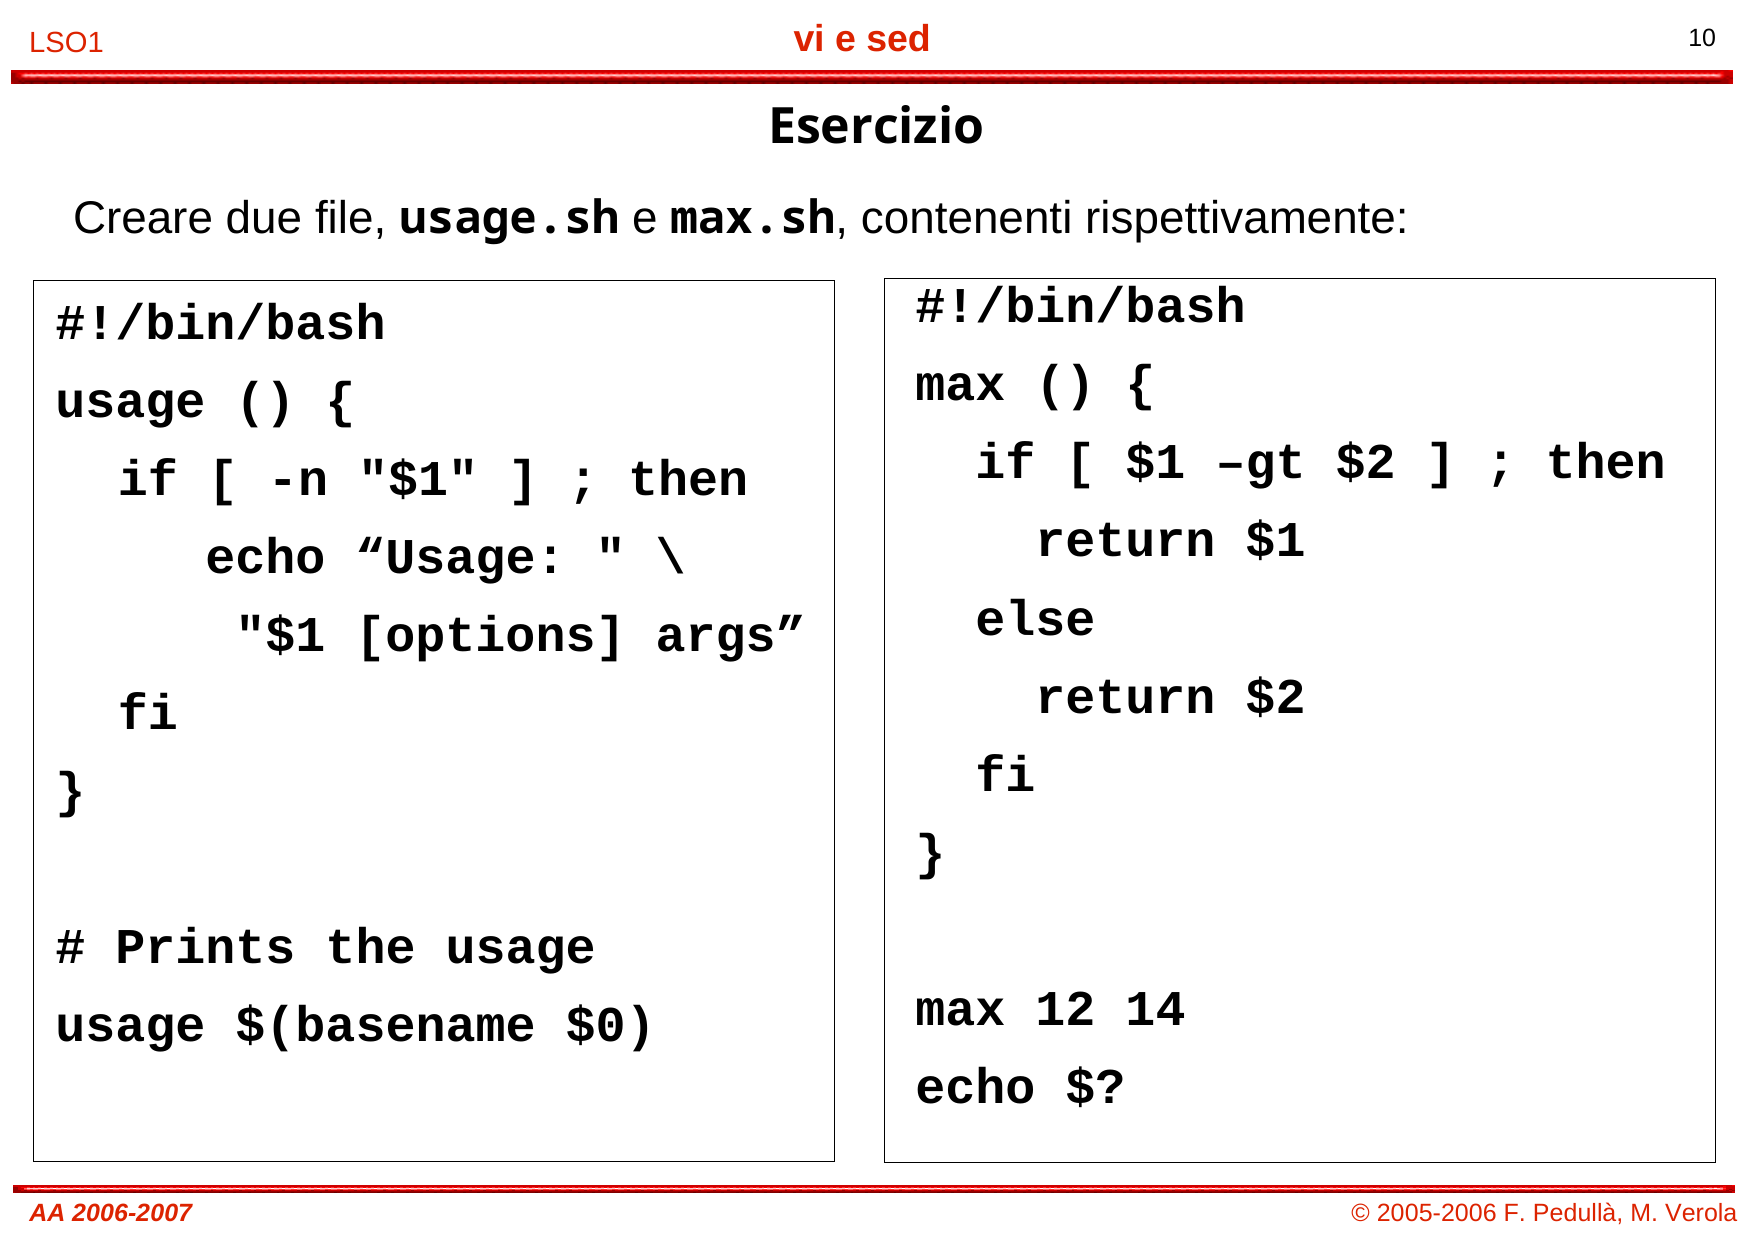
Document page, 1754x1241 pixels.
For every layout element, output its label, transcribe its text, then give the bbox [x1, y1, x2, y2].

list #!/bin/bash max () { if [ $1 –gt $2 ] ; then return $1 else return $2 fi } max 12 14 echo $? [915, 1163, 1689, 1208]
list #!/bin/bash max () { if [ $1 –gt $2 ] ; then return $1 else return $2 fi } max 12 14 echo $? [915, 292, 1689, 1162]
picture [1689, 1185, 1735, 1193]
title Esercizio [363, 78, 1390, 174]
picture [13, 1185, 915, 1193]
picture [11, 70, 1733, 84]
list #!/bin/bash usage () { if [ -n "$1" ] ; then echo “Usage: " \ "$1 [options] args” fi } # Prints the usage usage $(basename $0) [40, 301, 833, 1139]
list Creare due file, usage.sh e max.sh, contenenti rispettivamente: [58, 177, 1696, 266]
